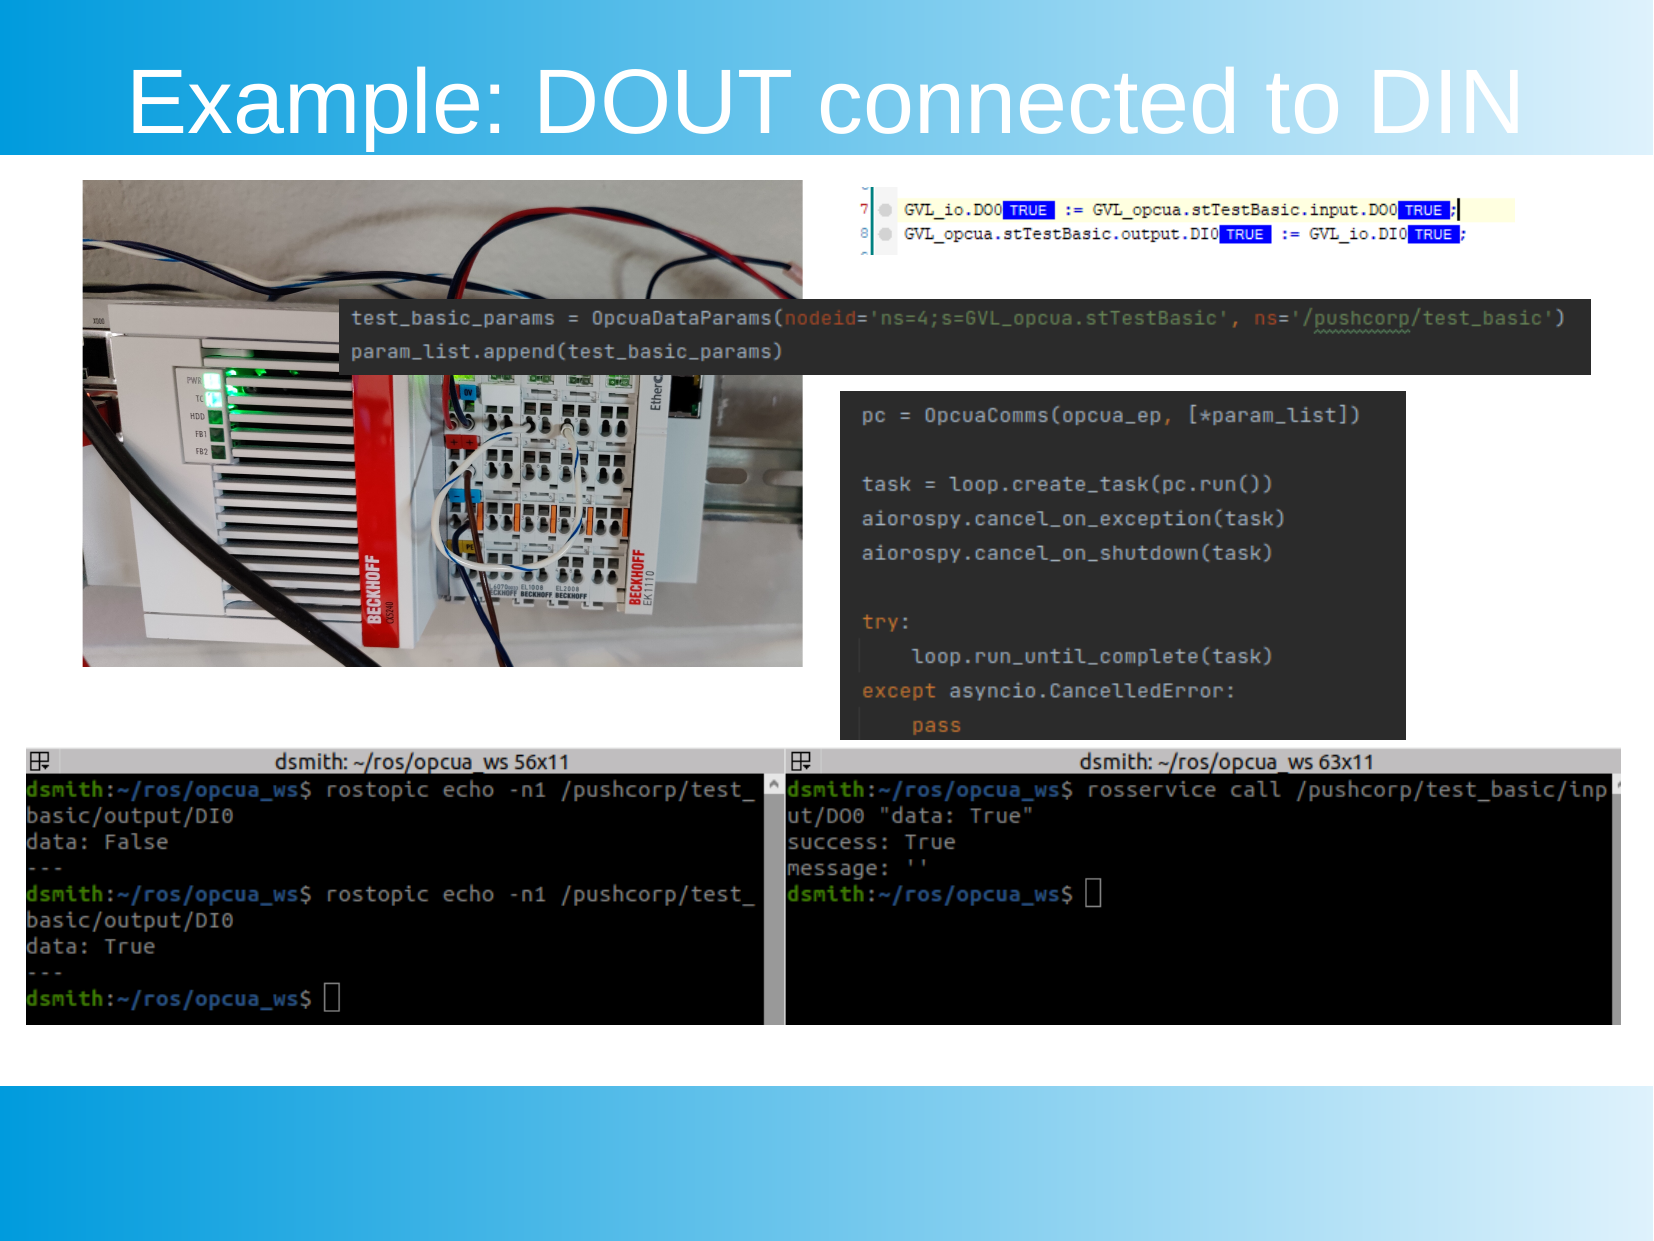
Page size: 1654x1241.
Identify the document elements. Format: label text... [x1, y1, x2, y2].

title Example: DOUT connected to DIN [82, 49, 1571, 155]
picture [840, 187, 1515, 256]
picture [82, 180, 1591, 667]
picture [26, 391, 1621, 1025]
